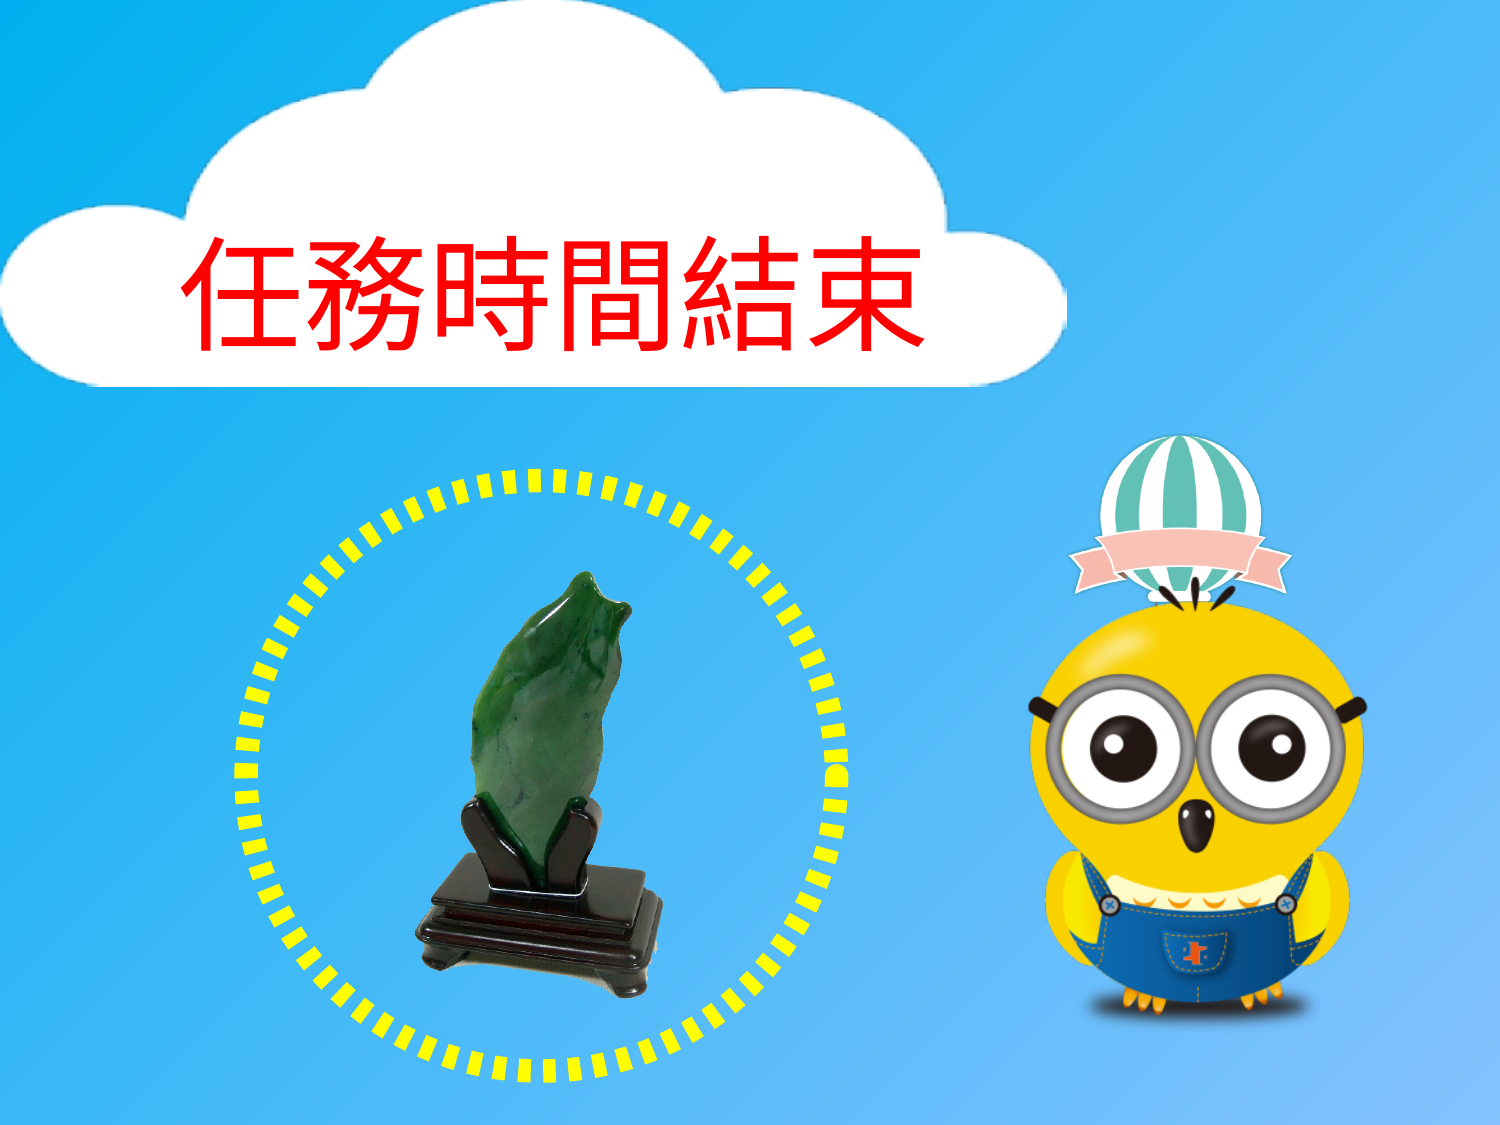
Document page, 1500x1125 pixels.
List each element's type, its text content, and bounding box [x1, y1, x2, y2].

picture [0, 204, 1067, 387]
text_box 任務時間結束 [164, 164, 1090, 374]
picture [206, 0, 1067, 164]
picture [351, 550, 712, 1008]
picture [1007, 433, 1383, 1046]
